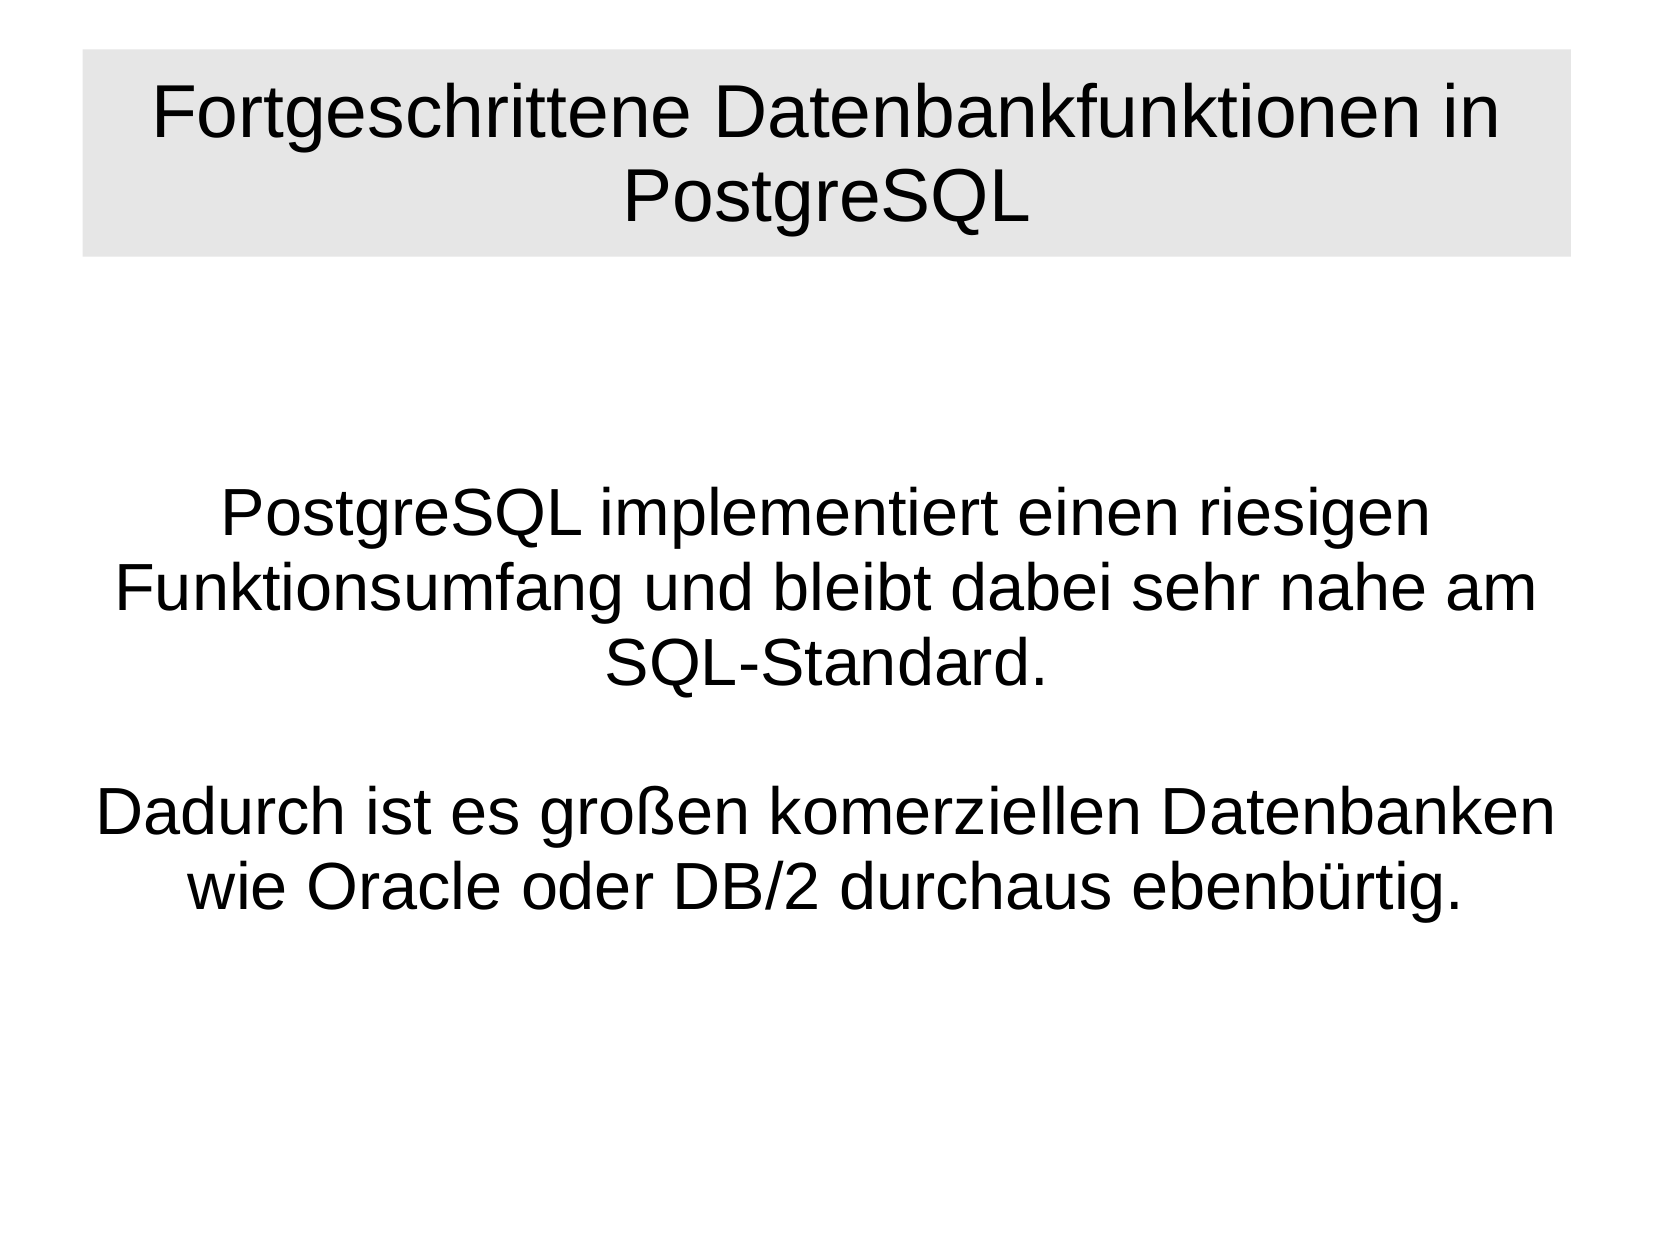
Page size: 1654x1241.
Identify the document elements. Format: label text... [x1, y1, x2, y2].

subtitle PostgreSQL implementiert einen riesigen Funktionsumfang und bleibt dabei sehr nahe am SQL-Standard. Dadurch ist es großen komerziellen Datenbanken wie Oracle oder DB/2 durchaus ebenbürtig. [82, 290, 1571, 1109]
title Fortgeschrittene Datenbankfunktionen in PostgreSQL [82, 49, 1571, 257]
